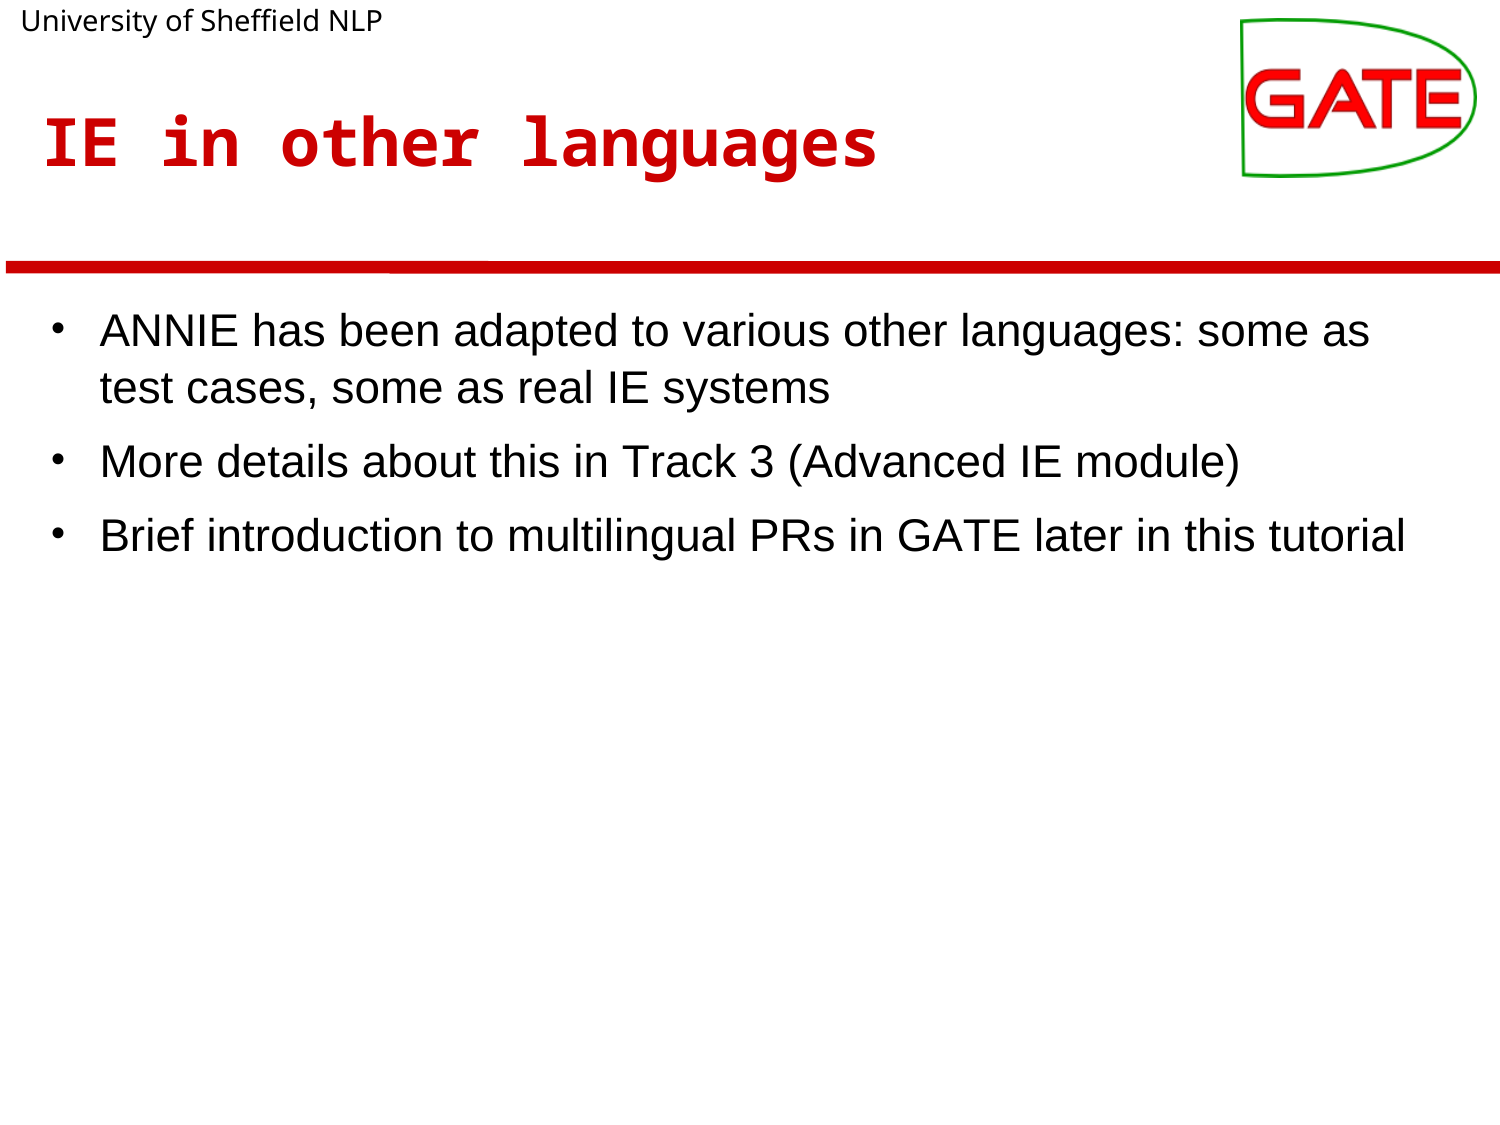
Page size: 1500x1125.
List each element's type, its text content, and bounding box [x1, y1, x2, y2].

list ANNIE has been adapted to various other languages: some as test cases, some as real IE systems More details about this in Track 3 (Advanced IE module) Brief introduction to multilingual PRs in GATE later in this tutorial [29, 290, 1447, 1093]
title IE in other languages [41, 38, 1383, 247]
picture [1240, 18, 1477, 178]
